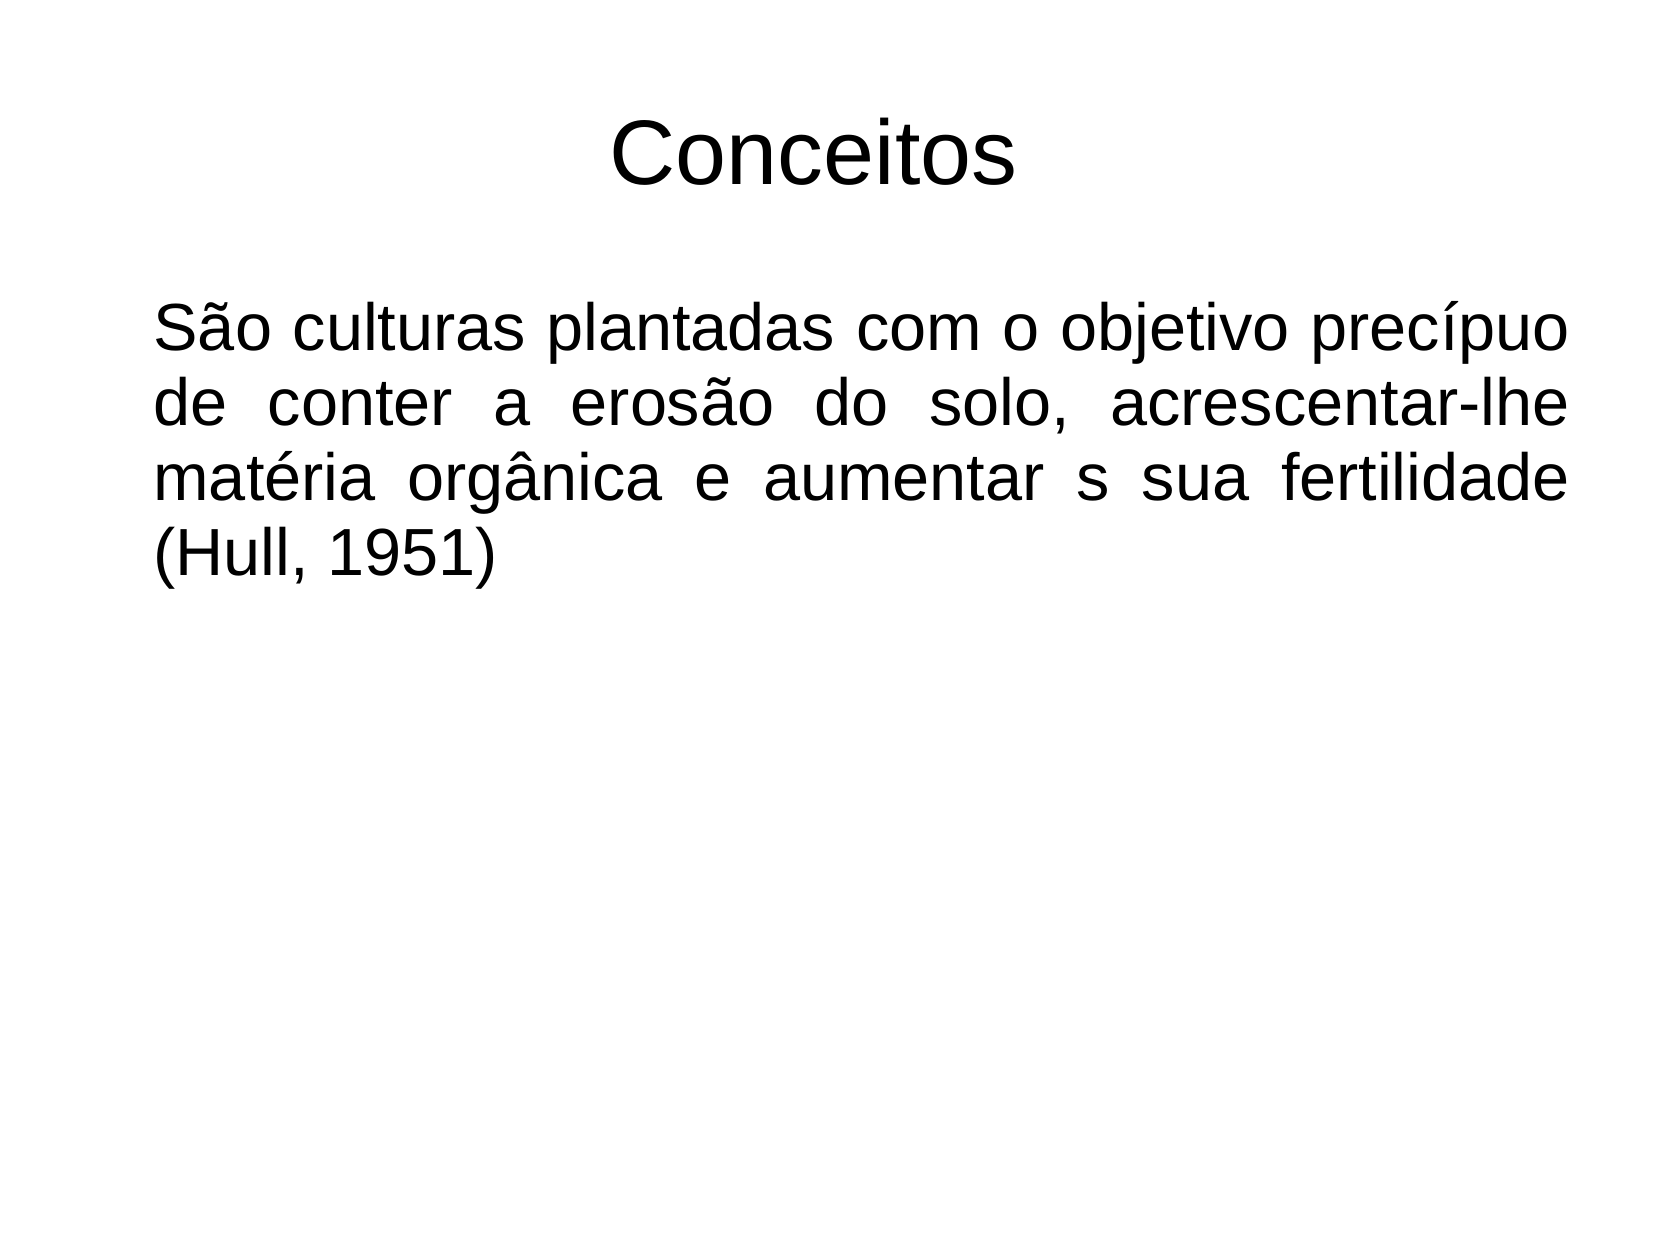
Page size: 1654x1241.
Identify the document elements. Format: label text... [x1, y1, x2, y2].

list São culturas plantadas com o objetivo precípuo de conter a erosão do solo, acrescentar-lhe matéria orgânica e aumentar s sua fertilidade (Hull, 1951) [82, 290, 1571, 1010]
title Conceitos [82, 49, 1571, 257]
